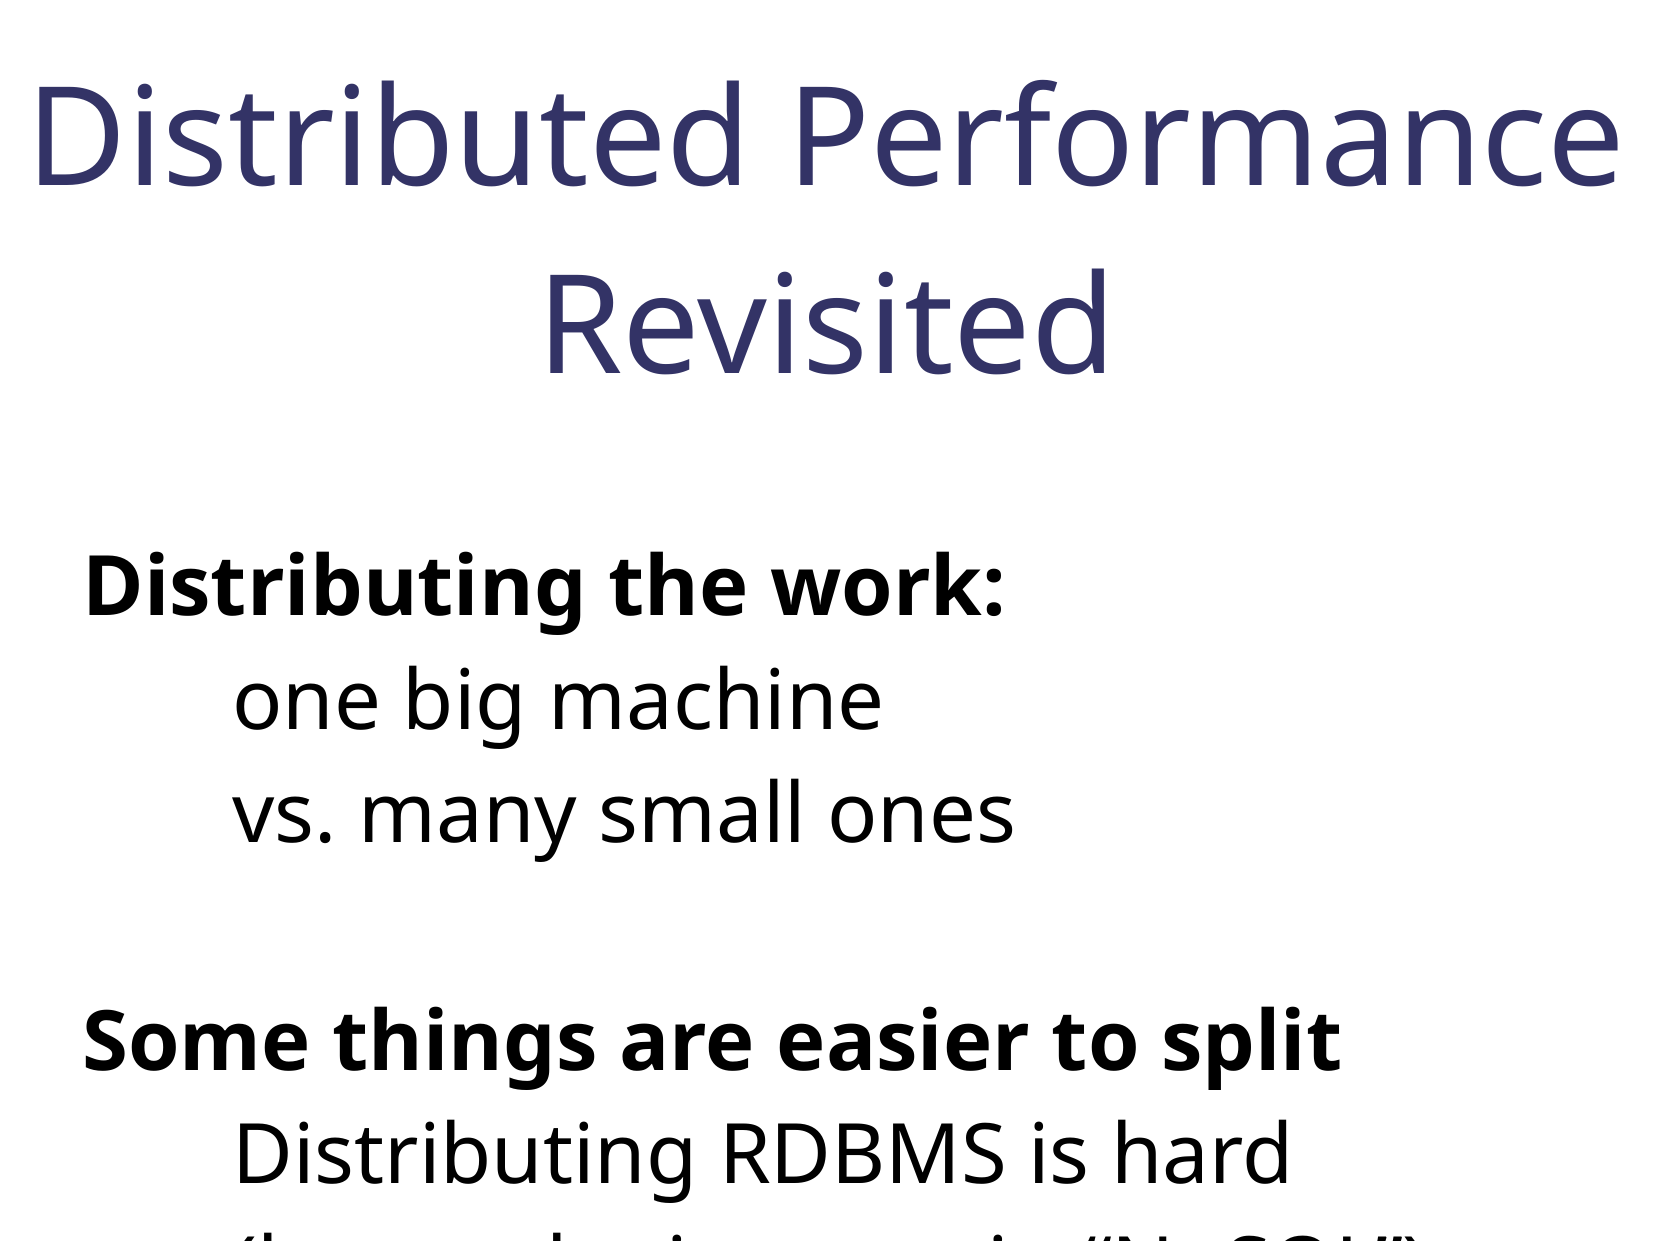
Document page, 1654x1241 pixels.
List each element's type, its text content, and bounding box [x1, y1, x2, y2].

subtitle Distributing the work: one big machine vs. many small ones Some things are easier to split Distributing RDBMS is hard (hence the interest in “NoSQL”) [82, 413, 1571, 1224]
title Distributed Performance Revisited [0, 59, 1654, 394]
